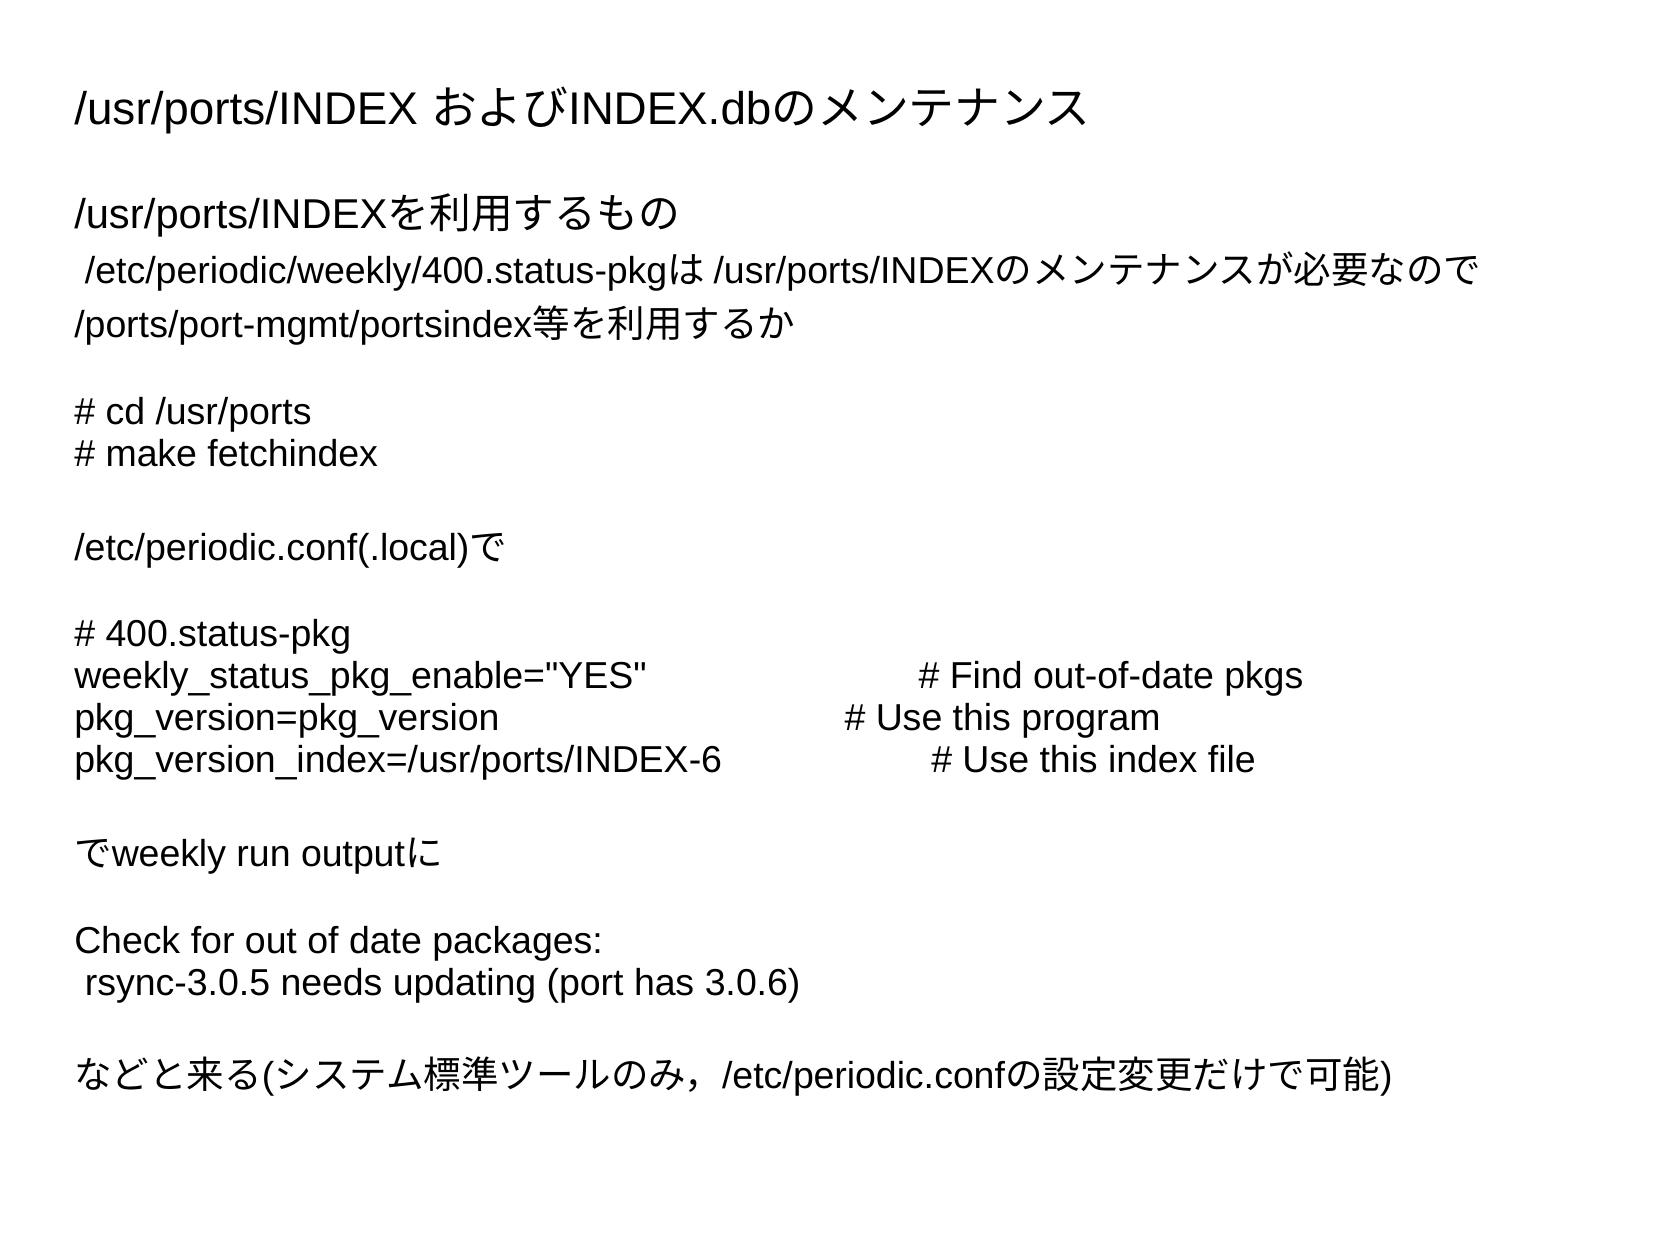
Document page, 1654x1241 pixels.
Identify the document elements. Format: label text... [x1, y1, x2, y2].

text_box /usr/ports/INDEX およびINDEX.dbのメンテナンス /usr/ports/INDEXを利用するもの /etc/periodic/weekly/400.status-pkgは /usr/ports/INDEXのメンテナンスが必要なので /ports/port-mgmt/portsindex等を利用するか # cd /usr/ports # make fetchindex /etc/periodic.conf(.local)で # 400.status-pkg weekly_status_pkg_enable="YES" # Find out-of-date pkgs pkg_version=pkg_version # Use this program pkg_version_index=/usr/ports/INDEX-6 # Use this index file でweekly run outputに Check for out of date packages: rsync-3.0.5 needs updating (port has 3.0.6) などと来る(システム標準ツールのみ，/etc/periodic.confの設定変更だけで可能) [59, 64, 1565, 986]
